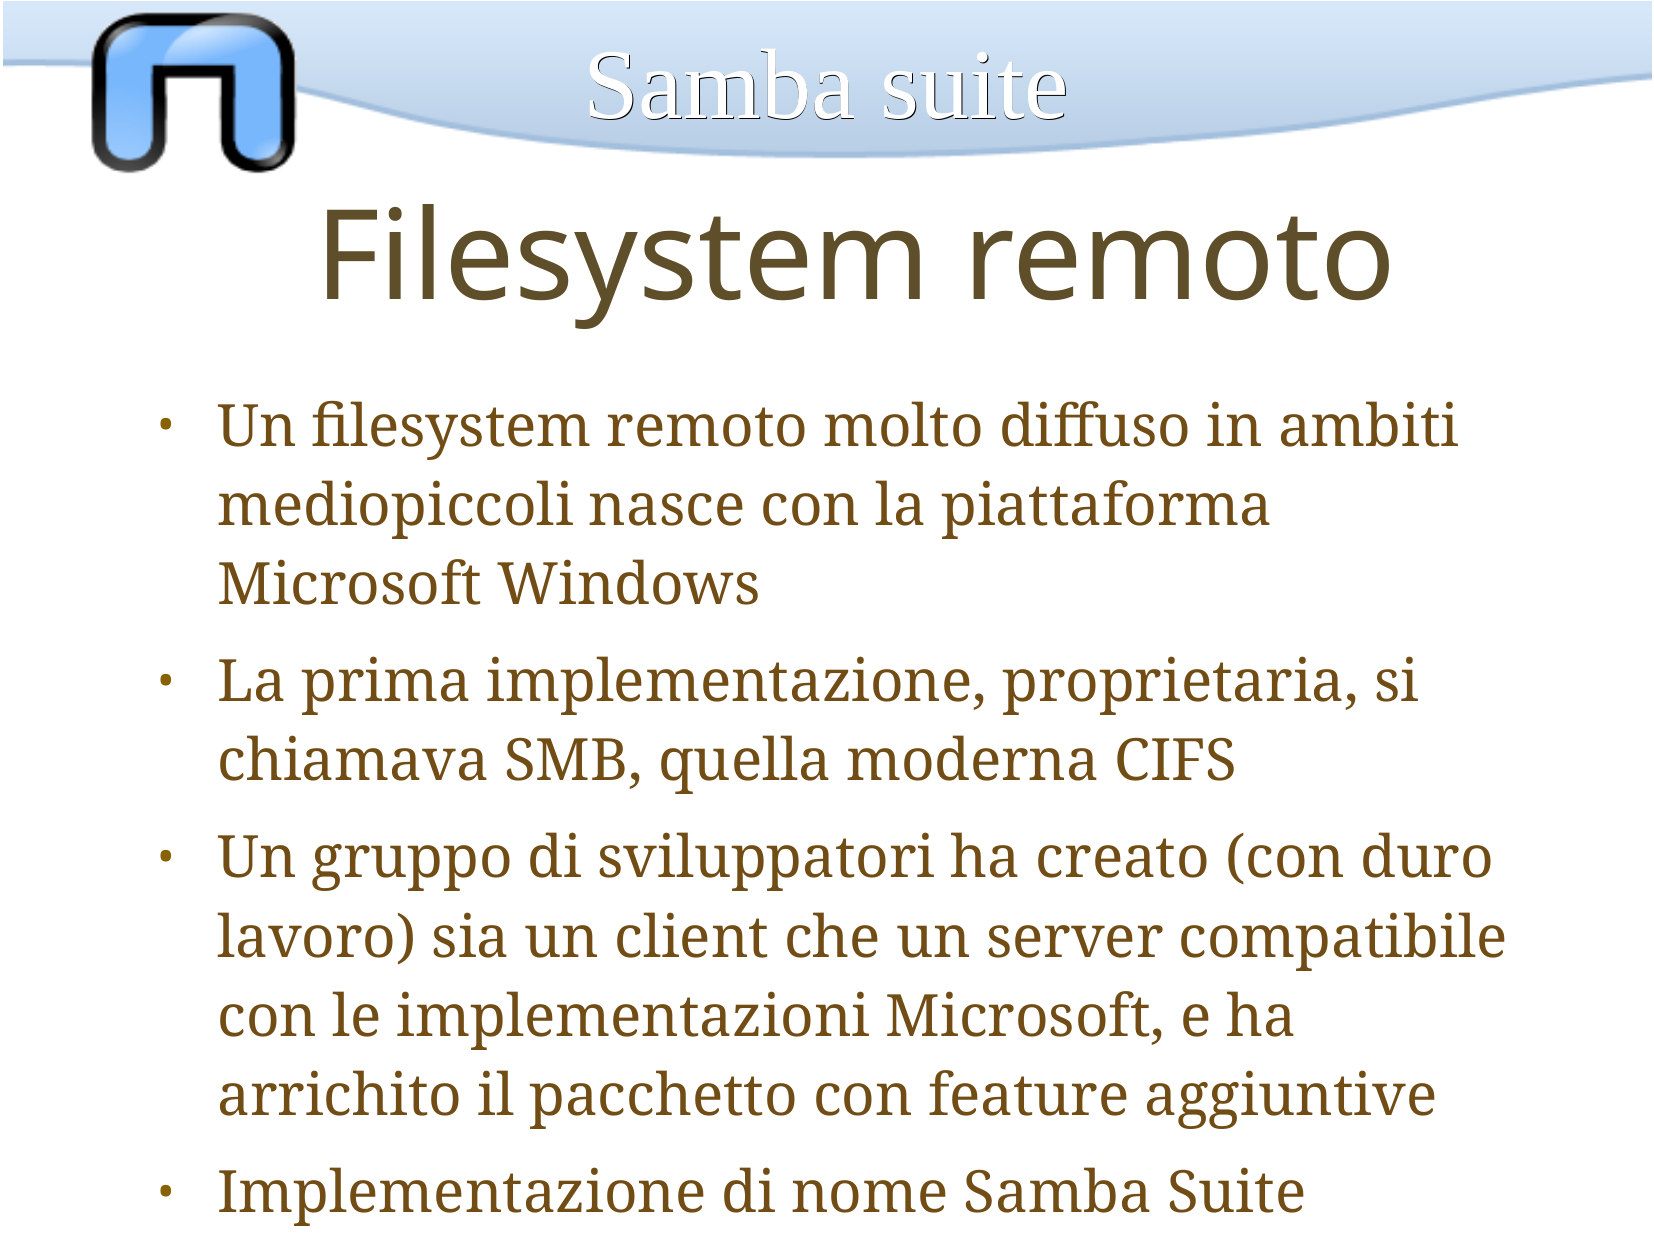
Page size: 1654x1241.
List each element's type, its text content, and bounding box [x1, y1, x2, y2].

text_box Samba suite [531, 29, 1123, 88]
picture [0, 0, 1654, 1241]
title Filesystem remoto [147, 88, 1565, 414]
list Un filesystem remoto molto diffuso in ambiti medio­piccoli nasce con la piattaforma Microsoft Windows La prima implementazione, proprietaria, si chiamava SMB, quella moderna CIFS Un gruppo di sviluppatori ha creato (con duro lavoro) sia un client che un server compatibile con le implementazioni Microsoft, e ha arrichito il pacchetto con feature aggiuntive Implementazione di nome Samba Suite [123, 383, 1536, 1183]
